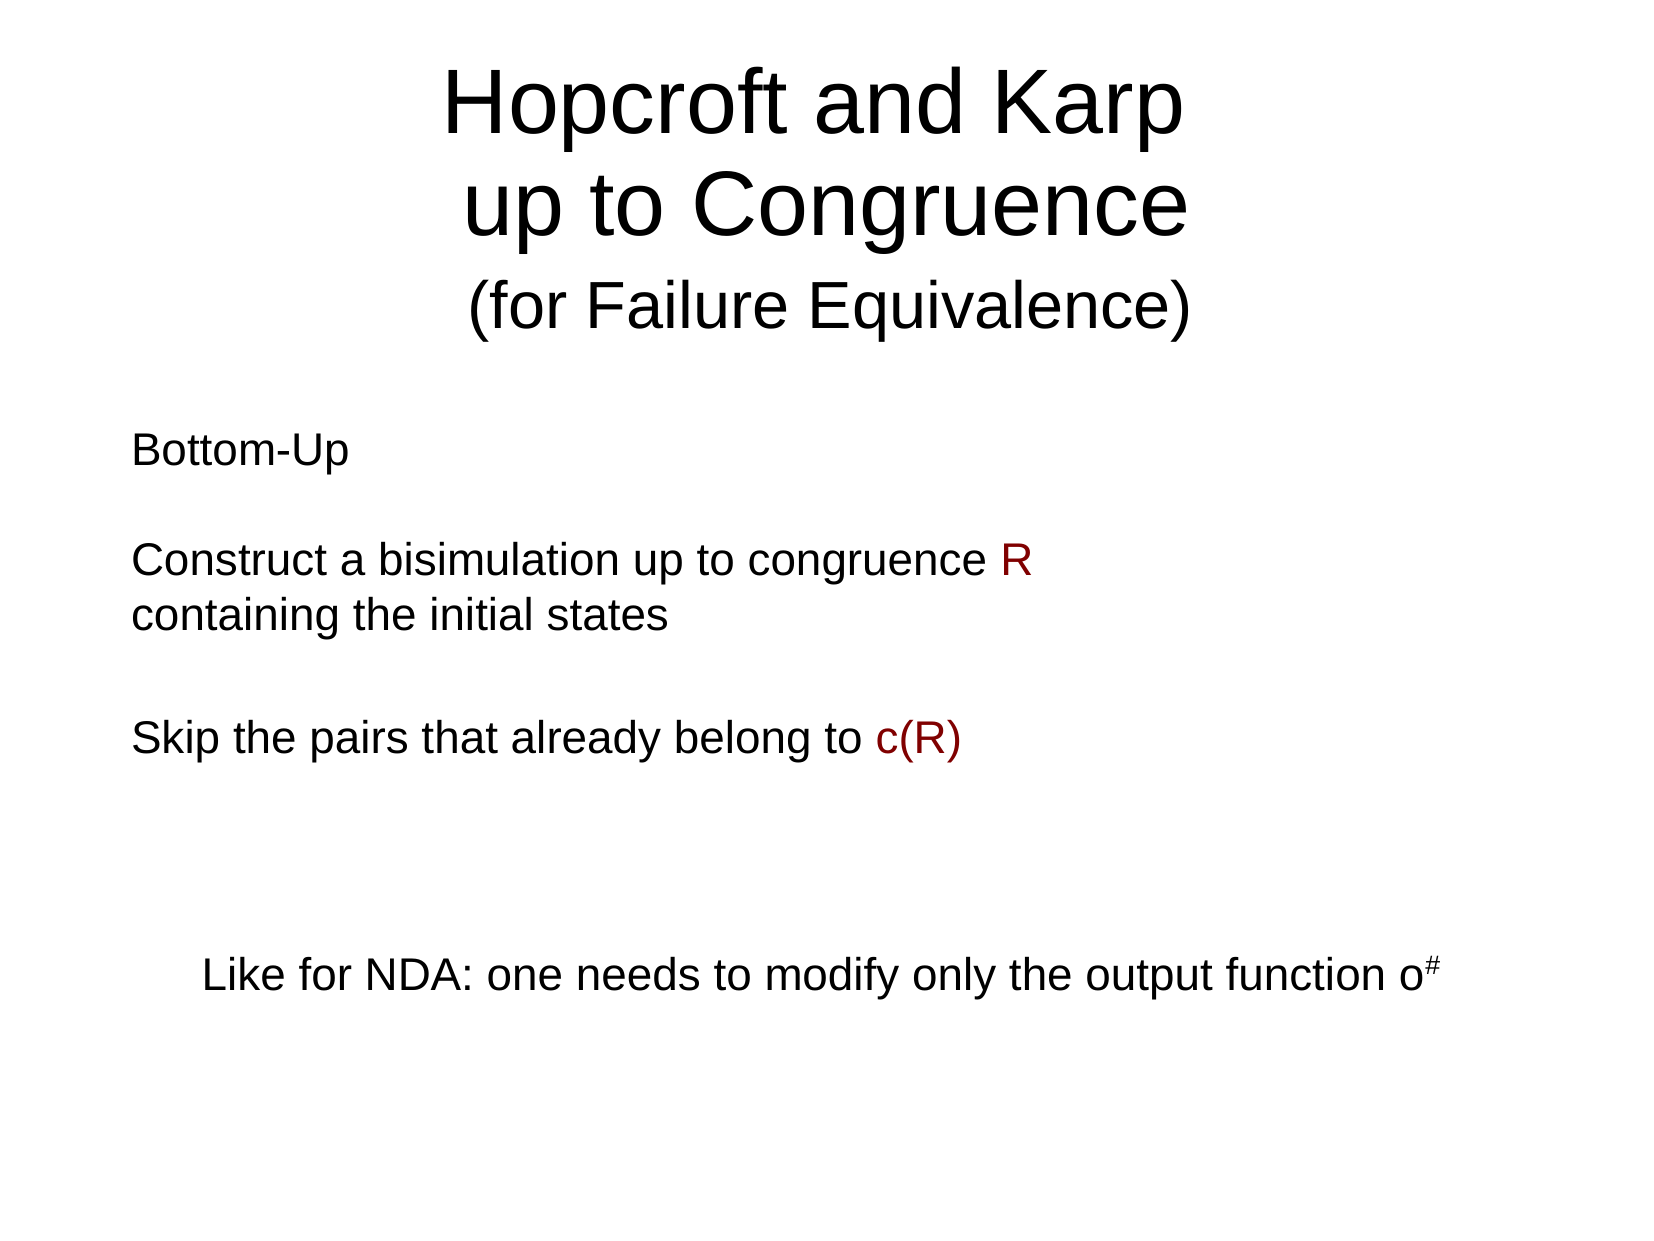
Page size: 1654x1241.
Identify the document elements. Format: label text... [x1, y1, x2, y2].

text_box Like for NDA: one needs to modify only the output function o# [186, 941, 1468, 1009]
text_box (for Failure Equivalence) Bottom-Up Construct a bisimulation up to congruence R containing the initial states [116, 257, 1546, 877]
text_box Skip the pairs that already belong to c(R) [116, 705, 978, 772]
title Hopcroft and Karp up to Congruence [82, 49, 1571, 257]
